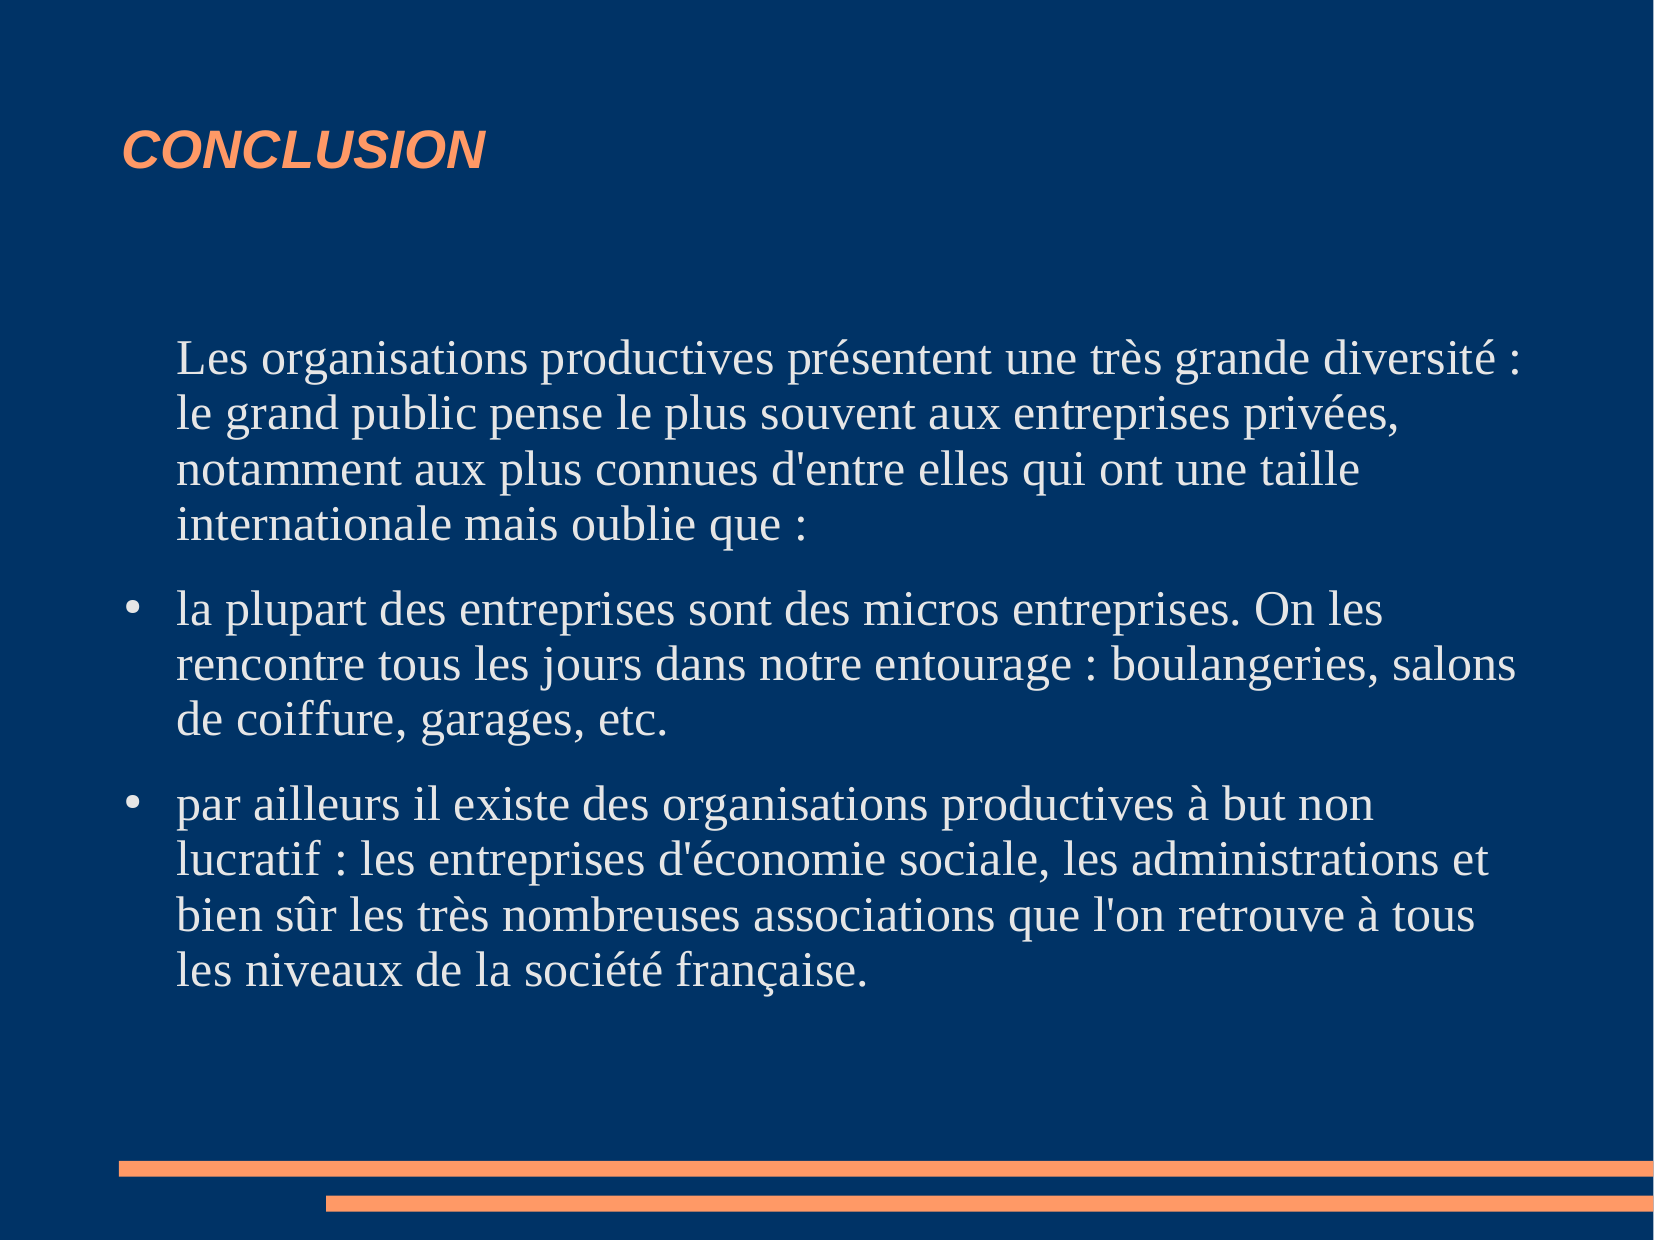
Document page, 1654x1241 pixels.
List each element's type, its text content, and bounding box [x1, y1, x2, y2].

title CONCLUSION [121, 46, 1534, 254]
list Les organisations productives présentent une très grande diversité : le grand public pense le plus souvent aux entreprises privées, notamment aux plus connues d'entre elles qui ont une taille internationale mais oublie que : la plupart des entreprises sont des micros entreprises. On les rencontre tous les jours dans notre entourage : boulangeries, salons de coiffure, garages, etc. par ailleurs il existe des organisations productives à but non lucratif : les entreprises d'économie sociale, les administrations et bien sûr les très nombreuses associations que l'on retrouve à tous les niveaux de la société française. [105, 330, 1546, 1141]
